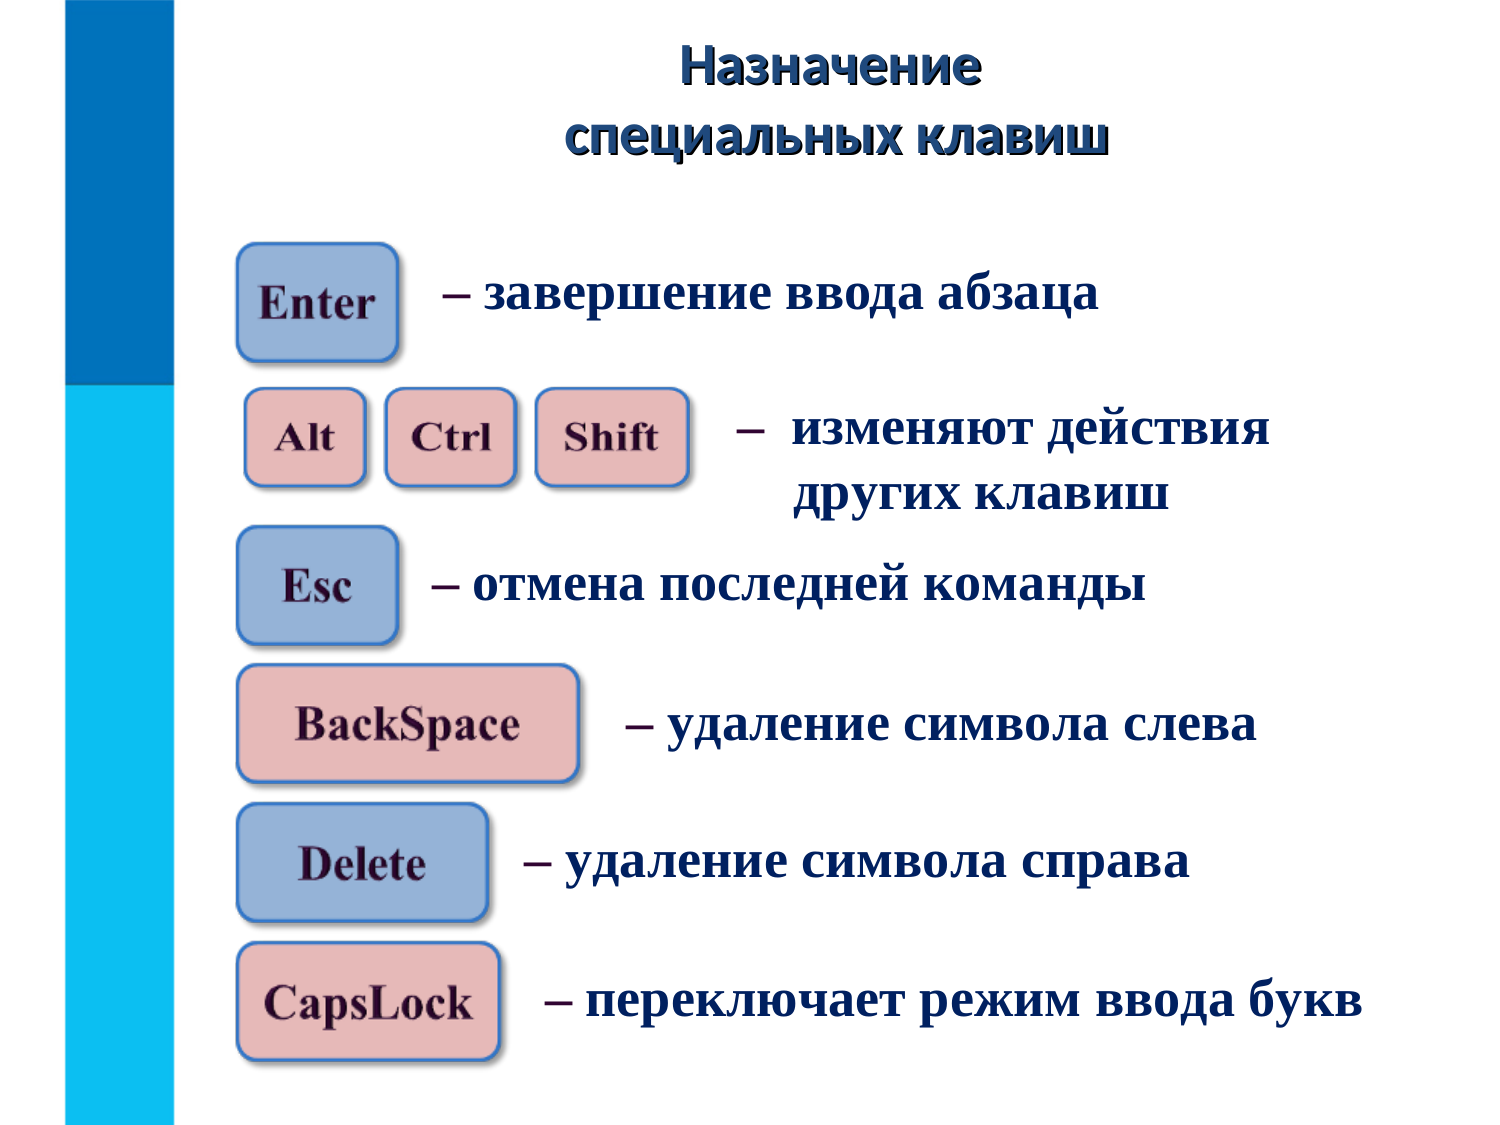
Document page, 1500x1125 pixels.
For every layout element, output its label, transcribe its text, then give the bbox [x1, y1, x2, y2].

title Назначение специальных клавиш [161, 1, 1500, 189]
text_box – удаление символа слева [612, 678, 1429, 779]
text_box – изменяют действия других клавиш [722, 382, 1438, 556]
text_box – удаление символа справа [509, 815, 1327, 915]
text_box – отмена последней команды [417, 538, 1314, 638]
text_box – переключает режим ввода букв [530, 954, 1500, 1054]
list – завершение ввода абзаца [428, 248, 1257, 348]
picture [0, 0, 1500, 1125]
